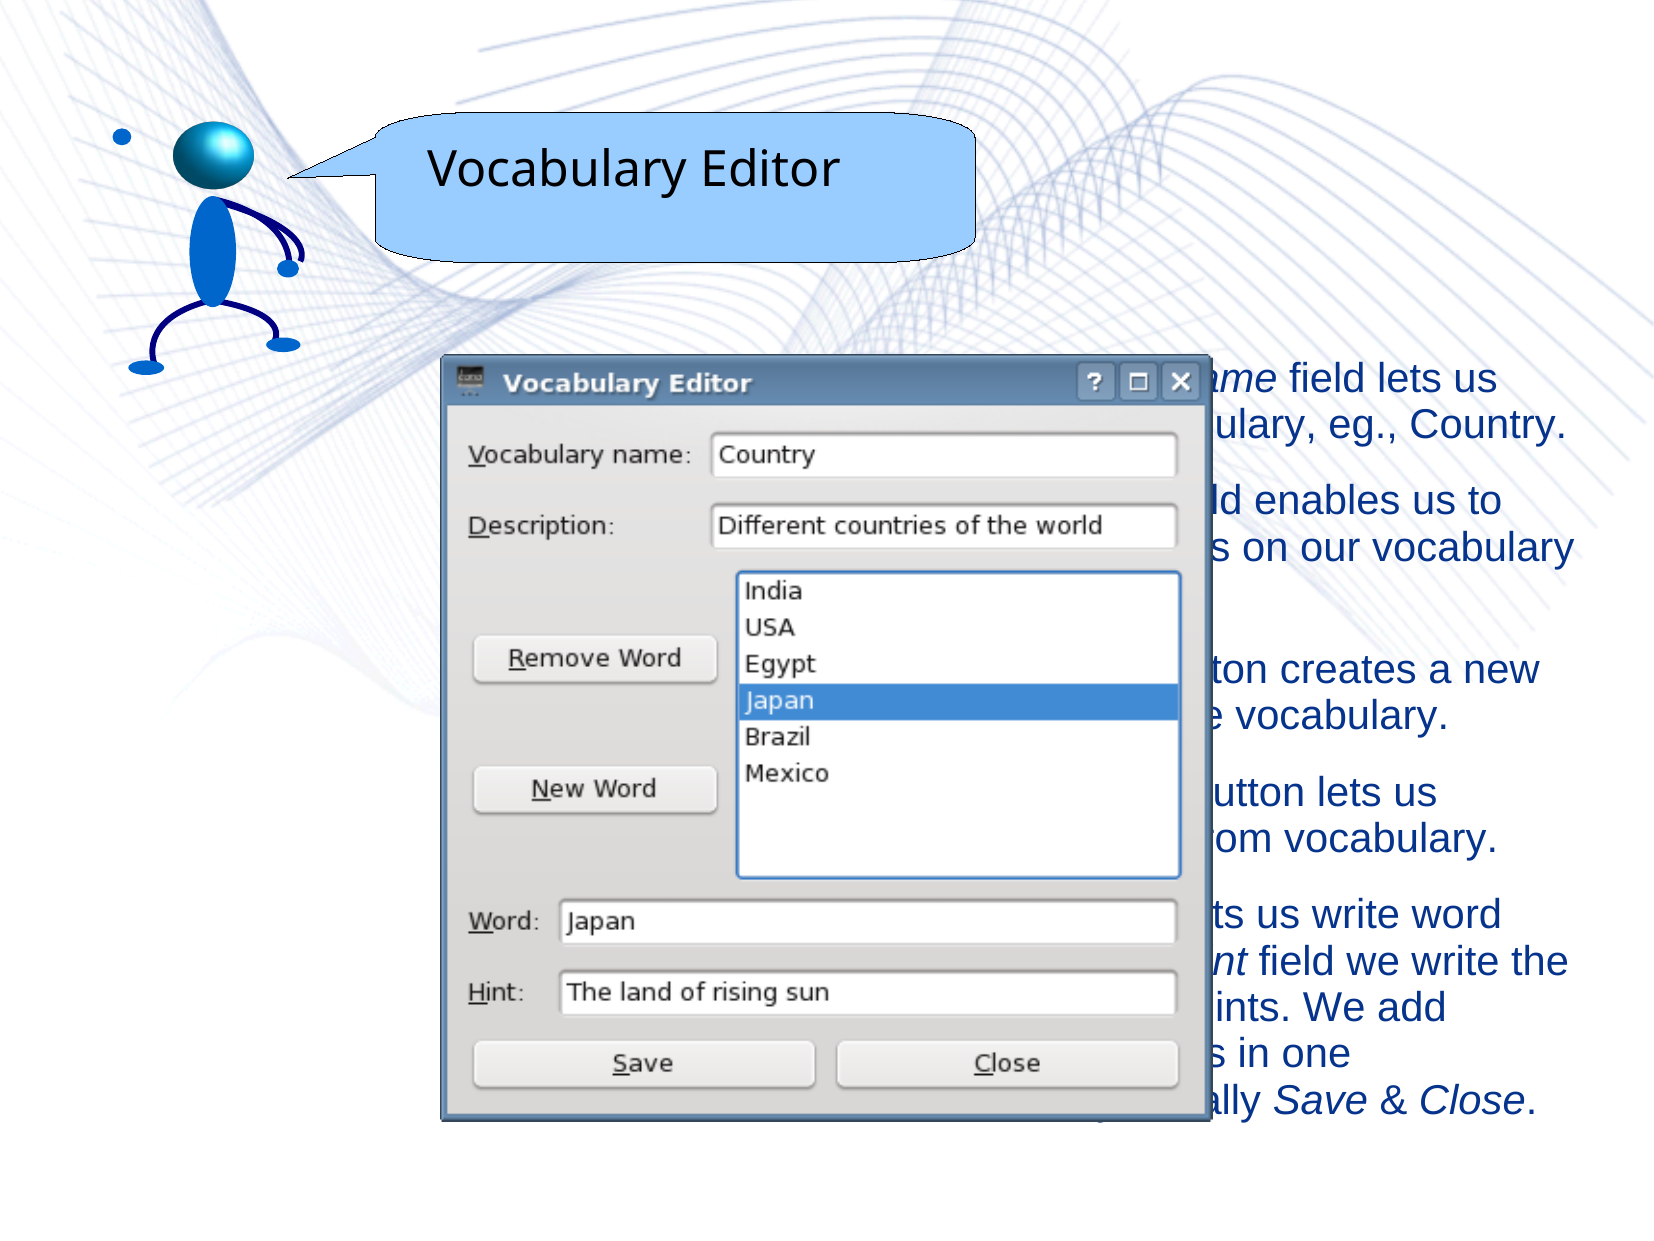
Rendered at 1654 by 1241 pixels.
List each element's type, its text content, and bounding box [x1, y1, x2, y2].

text_box Vocabulary Editor [412, 125, 976, 263]
text_box [276, 259, 299, 278]
text_box [266, 337, 301, 353]
picture [0, 0, 1654, 1241]
list The Vocabulary Name field lets us name our vocabulary, eg., Country. The Description field enables us to give more details on our vocabulary name. The New Word button creates a new word entry in the vocabulary. The Delete Word button lets us remove words from vocabulary. Then, Word field lets us write word values and in Hint field we write the corresponding hints. We add number of words in one vocabulary. Finally Save & Close. [844, 354, 1576, 1124]
text_box [189, 196, 237, 308]
text_box [112, 128, 132, 146]
text_box [128, 360, 165, 376]
text_box [287, 112, 962, 257]
